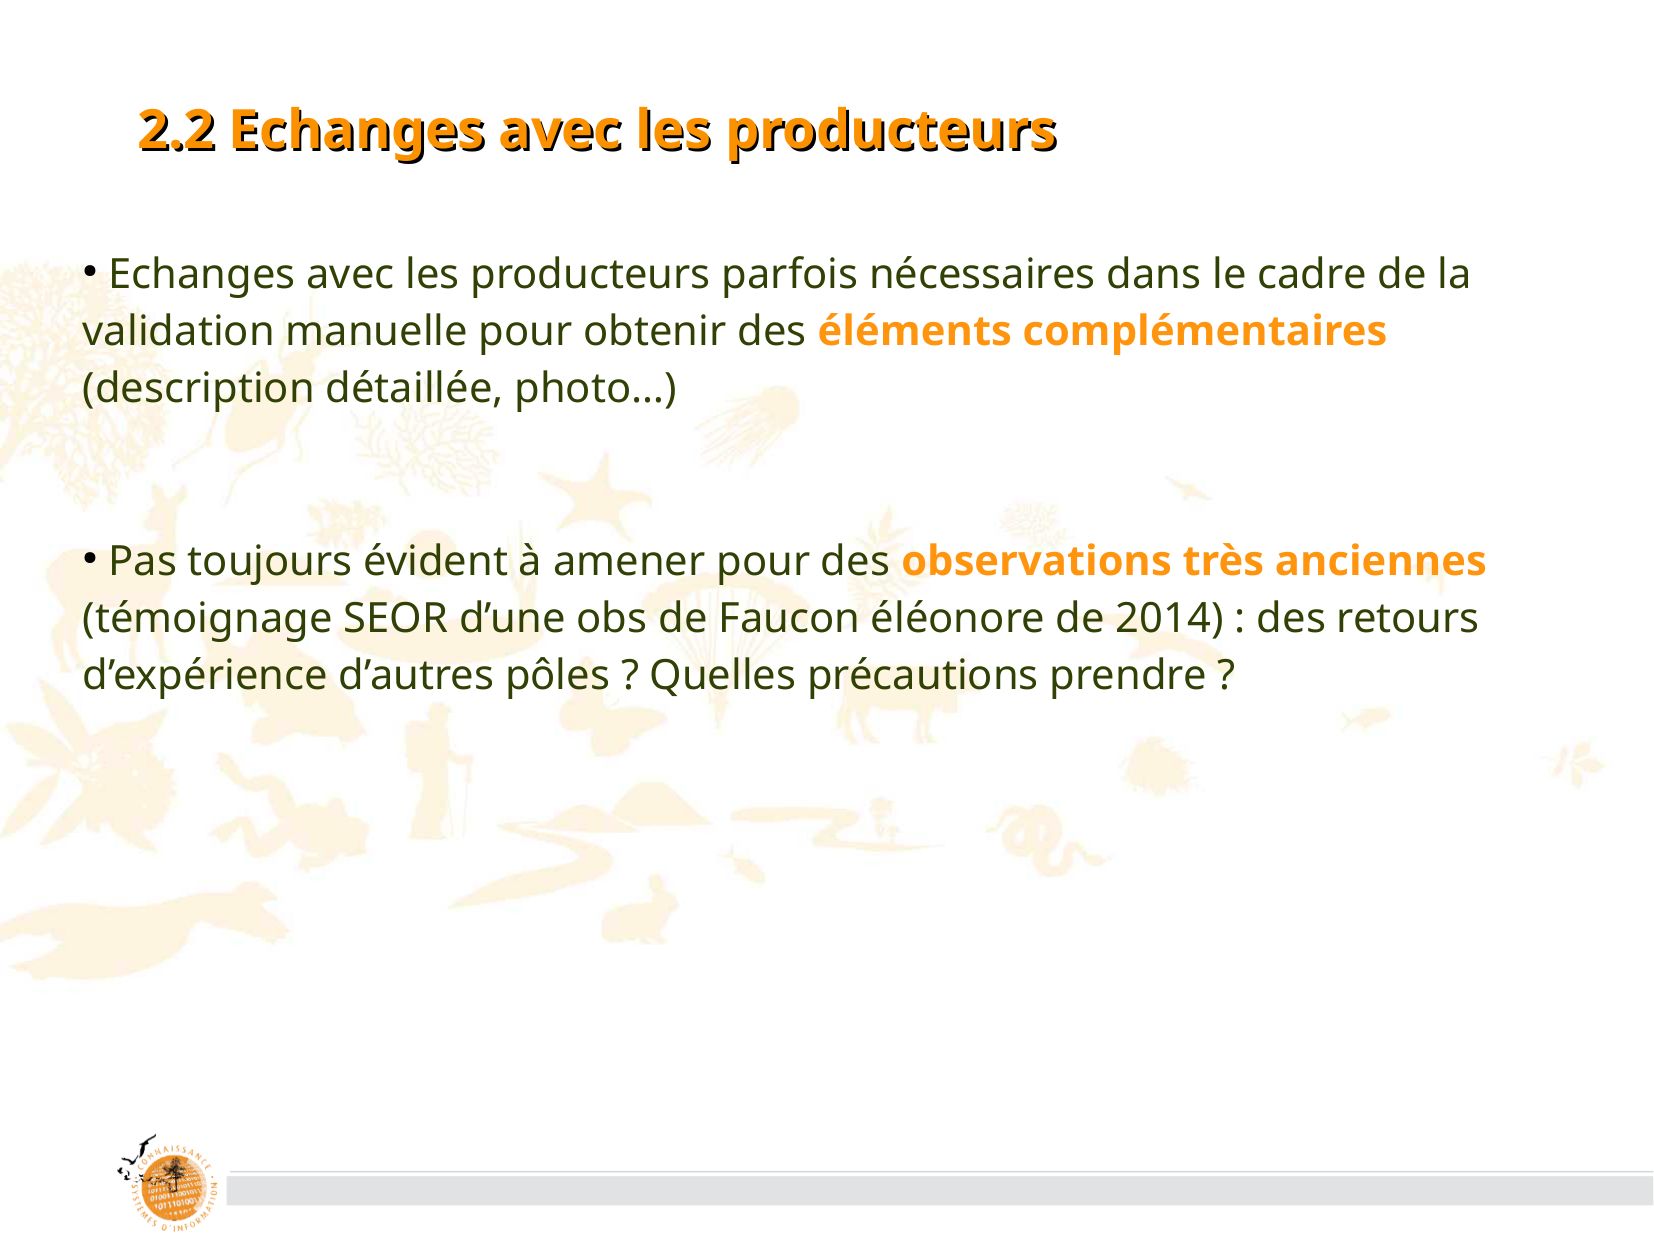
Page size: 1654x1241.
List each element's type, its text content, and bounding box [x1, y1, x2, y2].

title 2.2 Echanges avec les producteurs [118, 49, 1607, 207]
picture [0, 0, 1654, 1241]
text_box Echanges avec les producteurs parfois nécessaires dans le cadre de la validation manuelle pour obtenir des éléments complémentaires (description détaillée, photo…) Pas toujours évident à amener pour des observations très anciennes (témoignage SEOR d’une obs de Faucon éléonore de 2014) : des retours d’expérience d’autres pôles ? Quelles précautions prendre ? [82, 318, 1513, 626]
